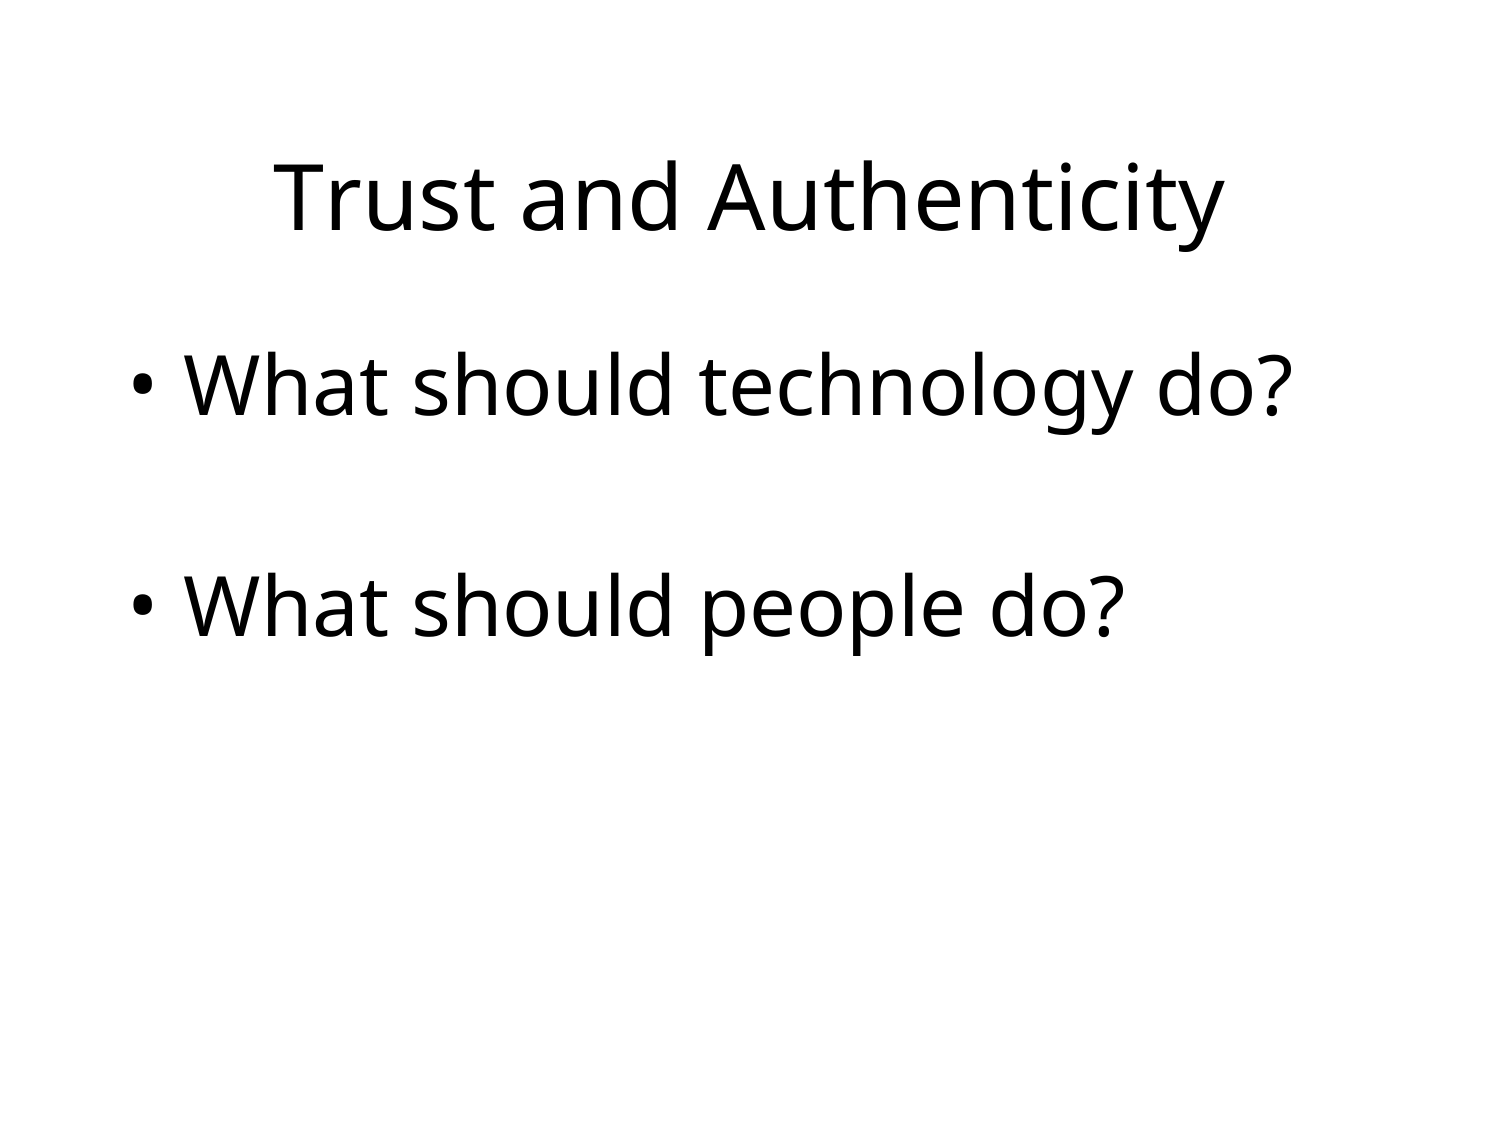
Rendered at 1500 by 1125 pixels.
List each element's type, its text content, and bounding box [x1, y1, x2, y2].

list What should technology do? What should people do? [112, 324, 1388, 1001]
title Trust and Authenticity [112, 99, 1388, 288]
